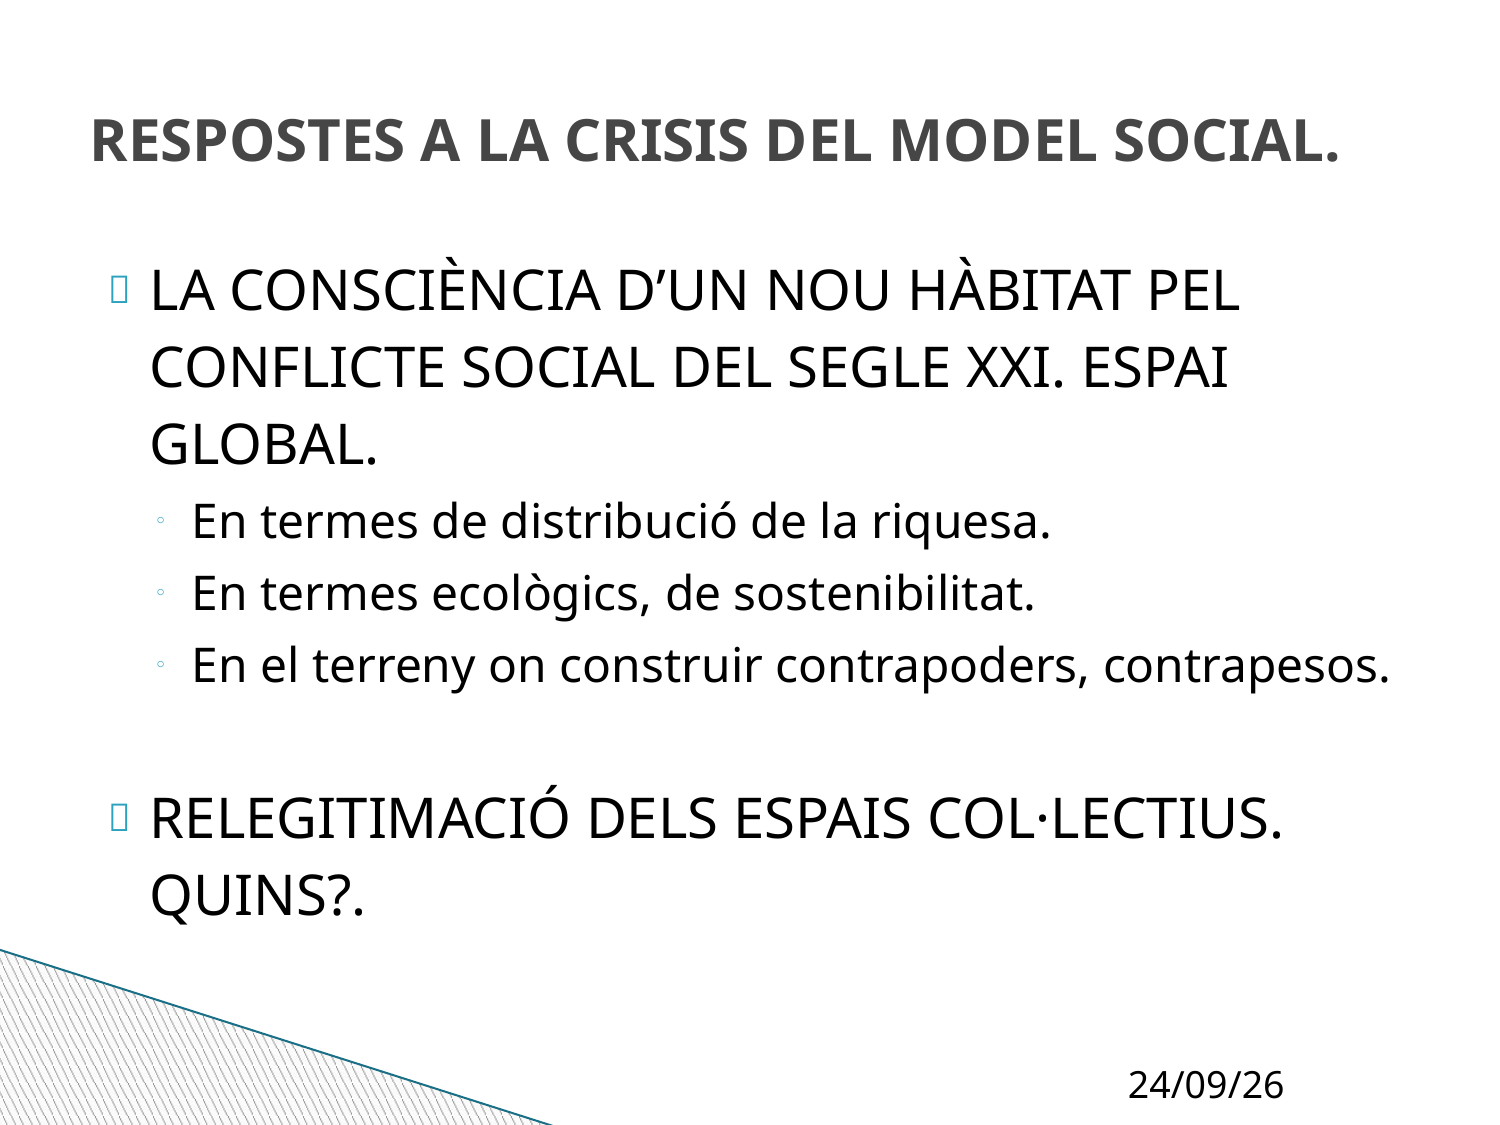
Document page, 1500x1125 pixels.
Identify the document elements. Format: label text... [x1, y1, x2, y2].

title RESPOSTES A LA CRISIS DEL MODEL SOCIAL. [75, 45, 1425, 233]
picture [0, 952, 543, 1125]
list LA CONSCIÈNCIA D’UN NOU HÀBITAT PEL CONFLICTE SOCIAL DEL SEGLE XXI. ESPAI GLOBAL. En termes de distribució de la riquesa. En termes ecològics, de sostenibilitat. En el terreny on construir contrapoders, contrapesos. RELEGITIMACIÓ DELS ESPAIS COL·LECTIUS. QUINS?. [75, 243, 1425, 986]
